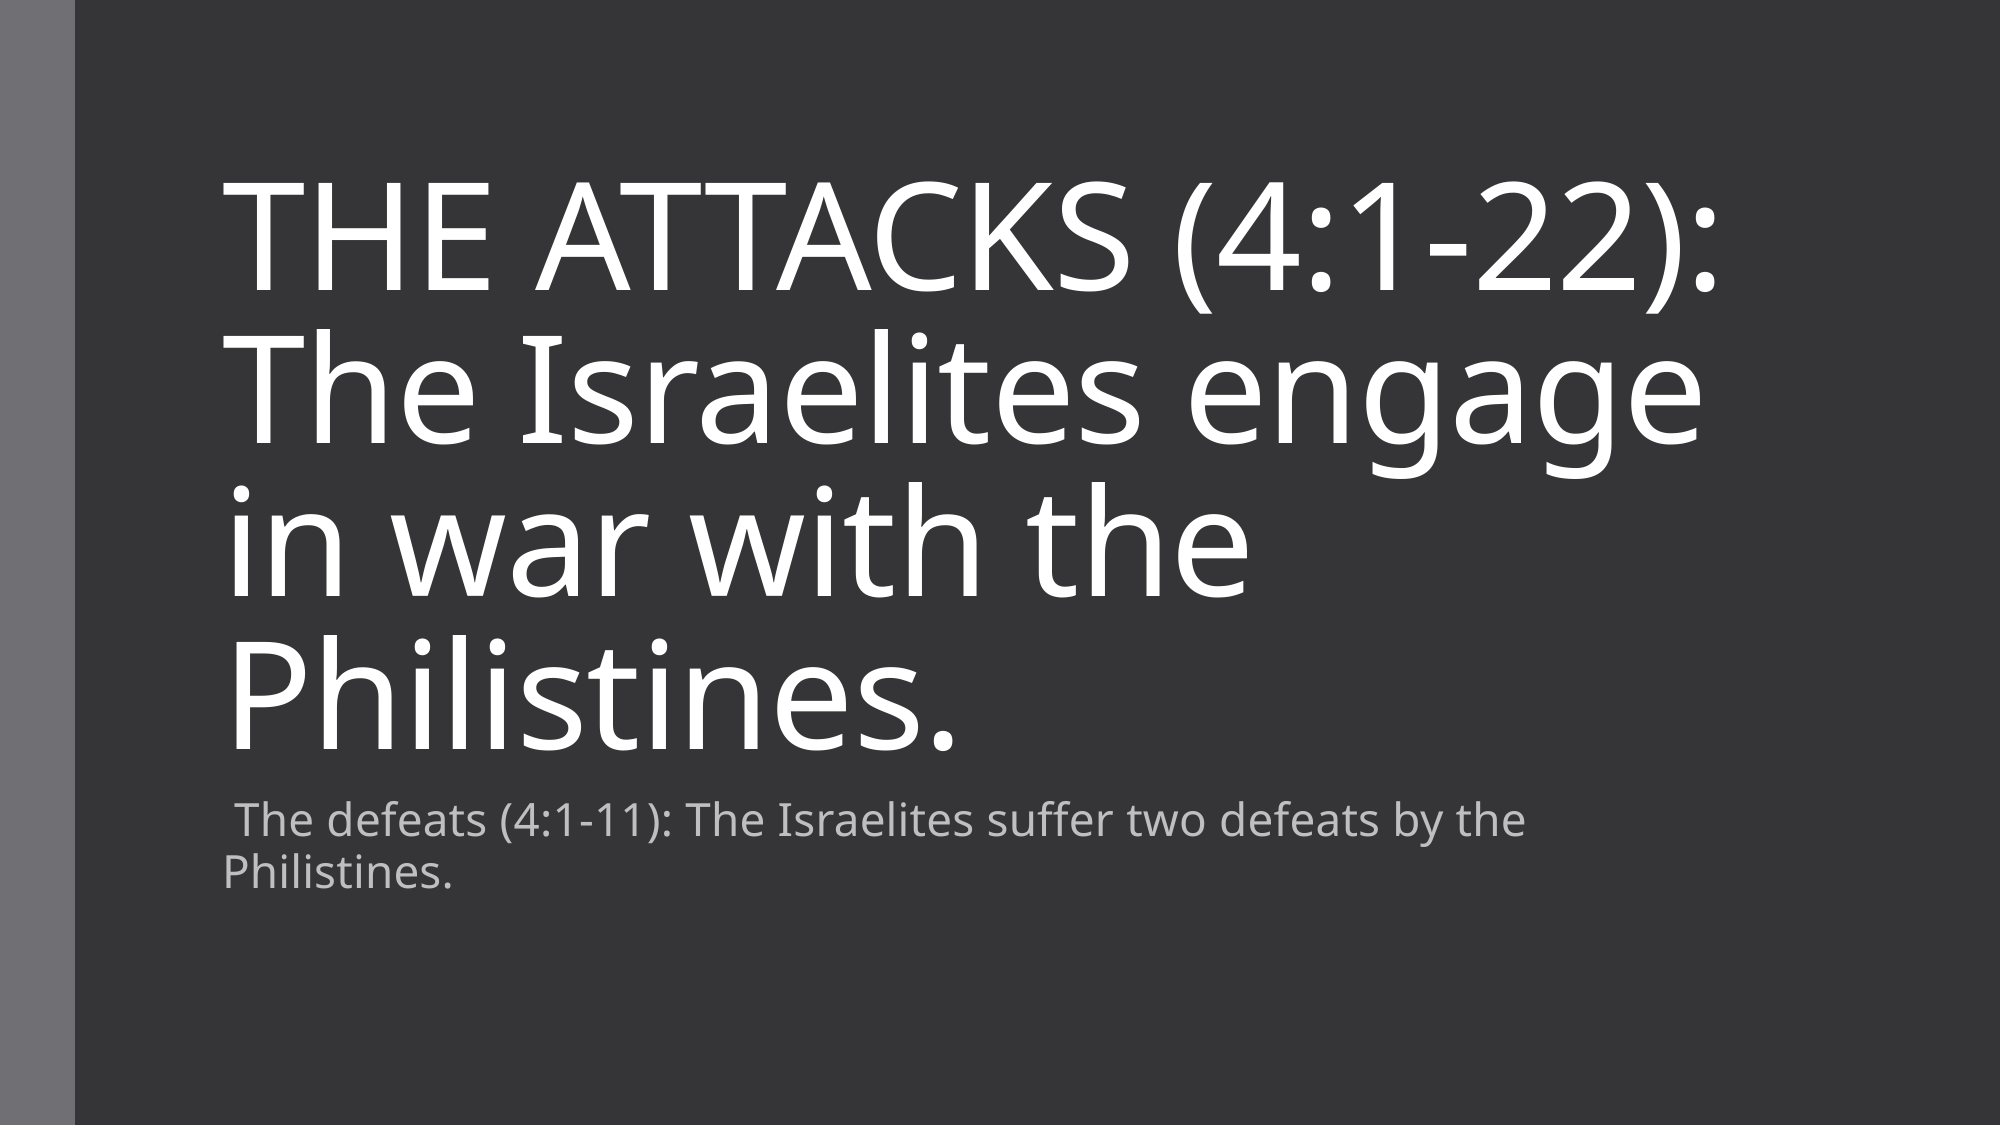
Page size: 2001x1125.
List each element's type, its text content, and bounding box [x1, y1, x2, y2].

subtitle The defeats (4:1-11): The Israelites suffer two defeats by the Philistines. [206, 787, 1752, 1066]
title THE ATTACKS (4:1-22): The Israelites engage in war with the Philistines. [206, 124, 1752, 787]
